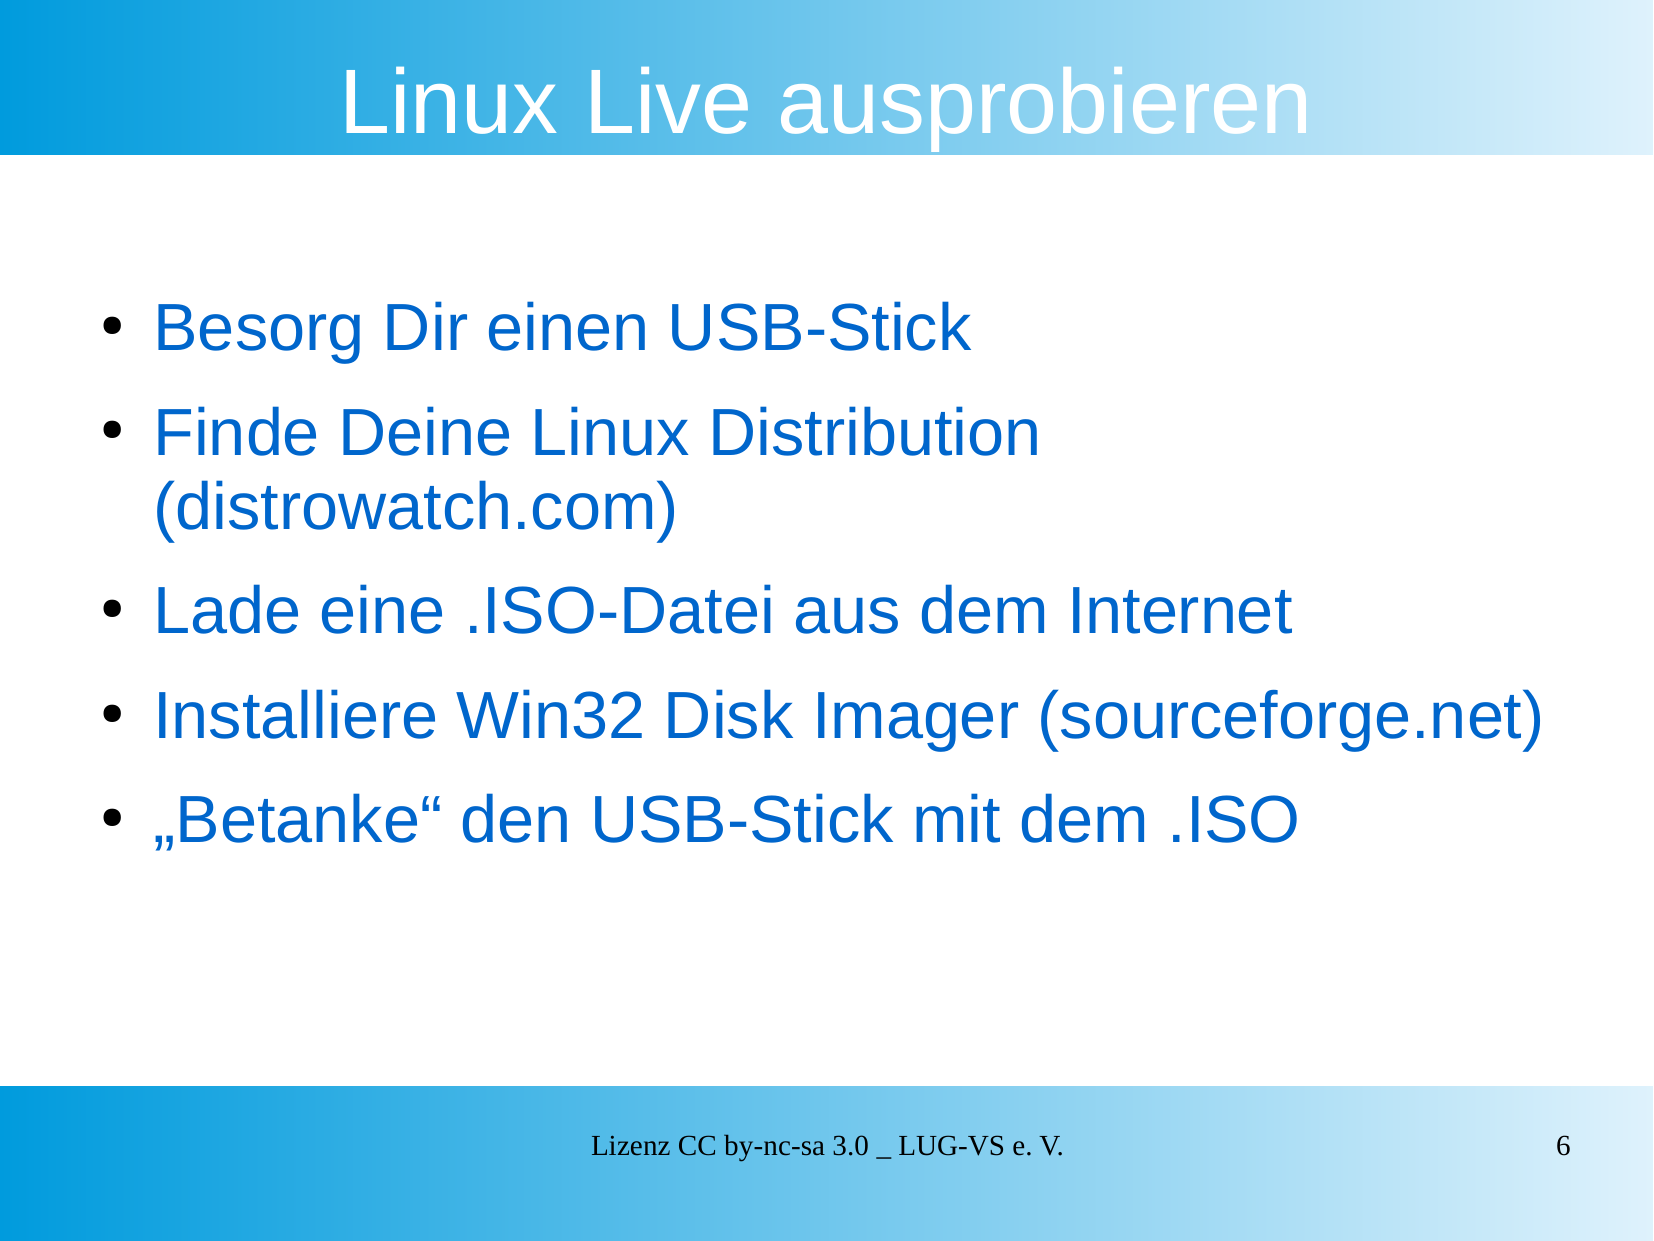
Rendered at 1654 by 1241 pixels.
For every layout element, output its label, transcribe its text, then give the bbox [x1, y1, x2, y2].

title Linux Live ausprobieren [82, 49, 1571, 155]
list Besorg Dir einen USB-Stick Finde Deine Linux Distribution (distrowatch.com) Lade eine .ISO-Datei aus dem Internet Installiere Win32 Disk Imager (sourceforge.net) „Betanke“ den USB-Stick mit dem .ISO [82, 290, 1571, 1010]
